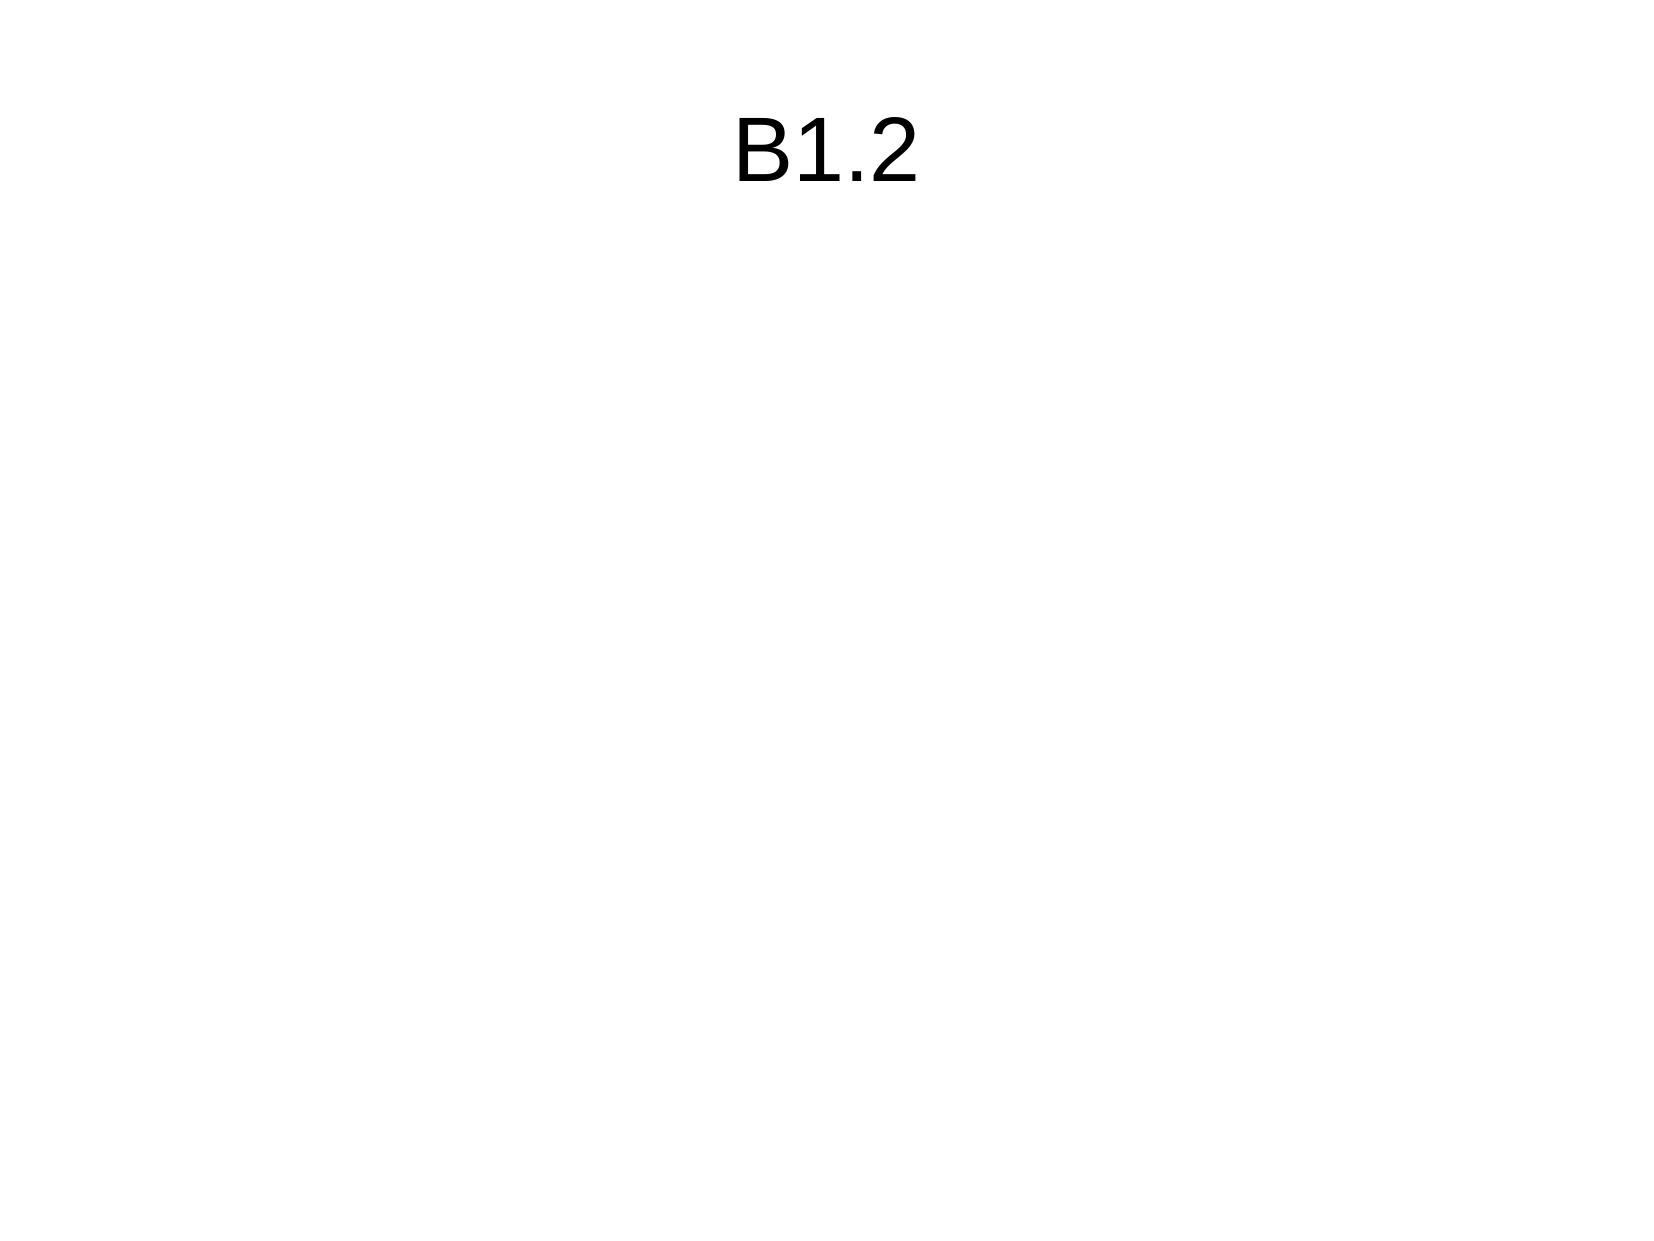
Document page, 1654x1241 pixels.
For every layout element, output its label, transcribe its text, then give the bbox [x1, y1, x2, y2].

title B1.2 [82, 56, 1571, 250]
